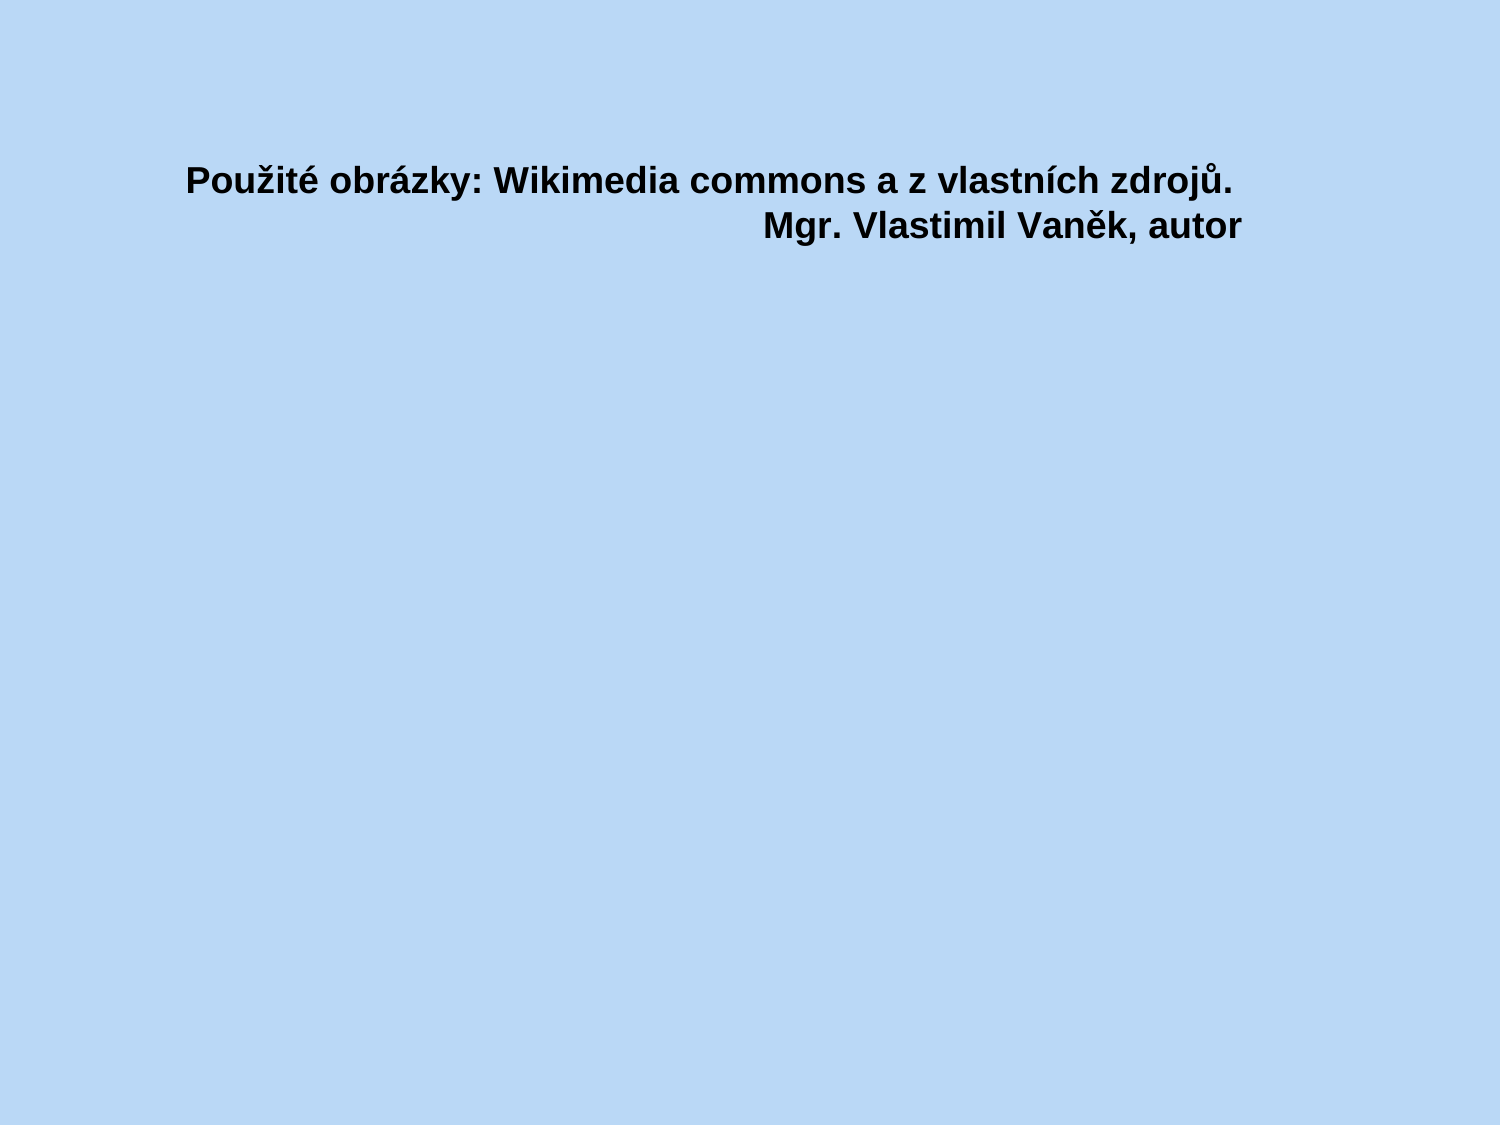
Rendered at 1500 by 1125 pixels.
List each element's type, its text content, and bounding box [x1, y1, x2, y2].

text_box Použité obrázky: Wikimedia commons a z vlastních zdrojů. Mgr. Vlastimil Vaněk, autor [170, 148, 1260, 255]
